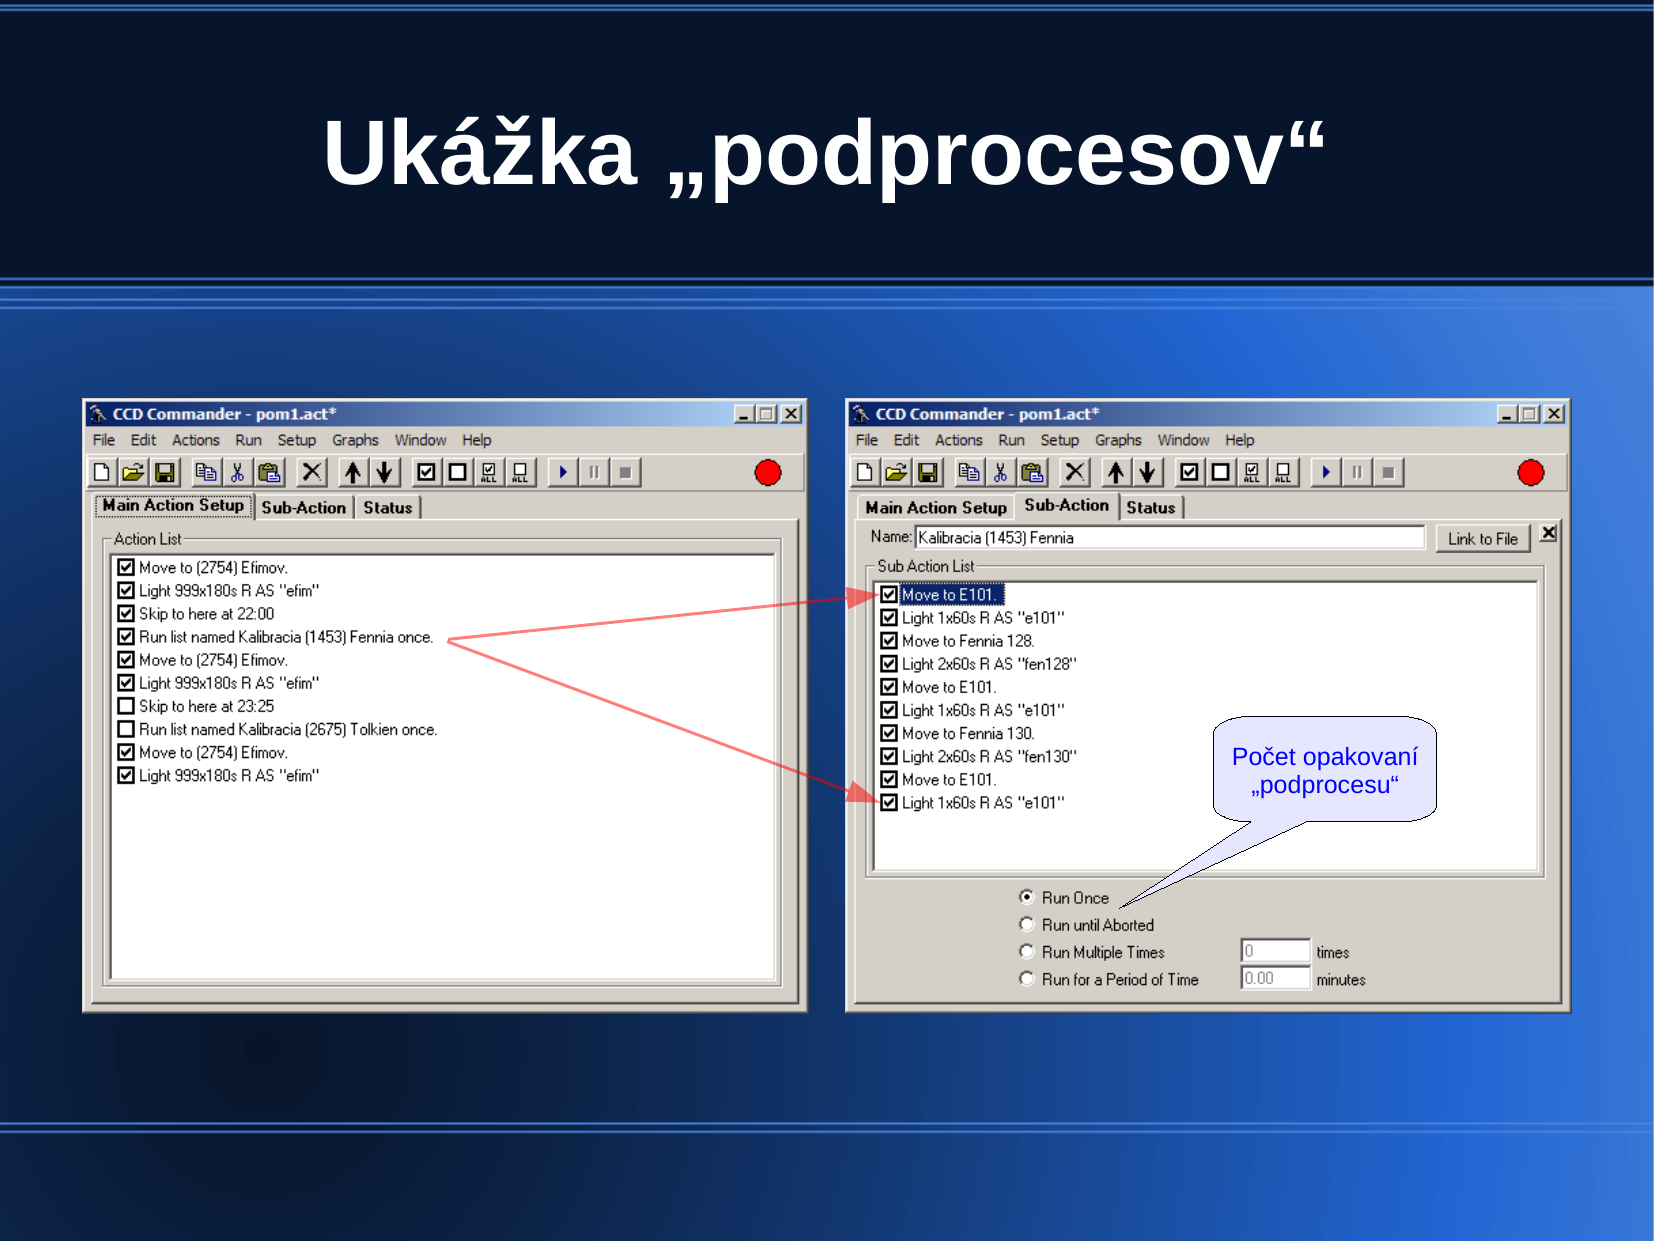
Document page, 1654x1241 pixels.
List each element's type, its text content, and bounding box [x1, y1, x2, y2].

text_box [1119, 716, 1437, 909]
picture [0, 0, 1654, 1241]
title Ukážka „podprocesov“ [82, 49, 1571, 257]
text_box Počet opakovaní „podprocesu“ [1217, 735, 1434, 807]
